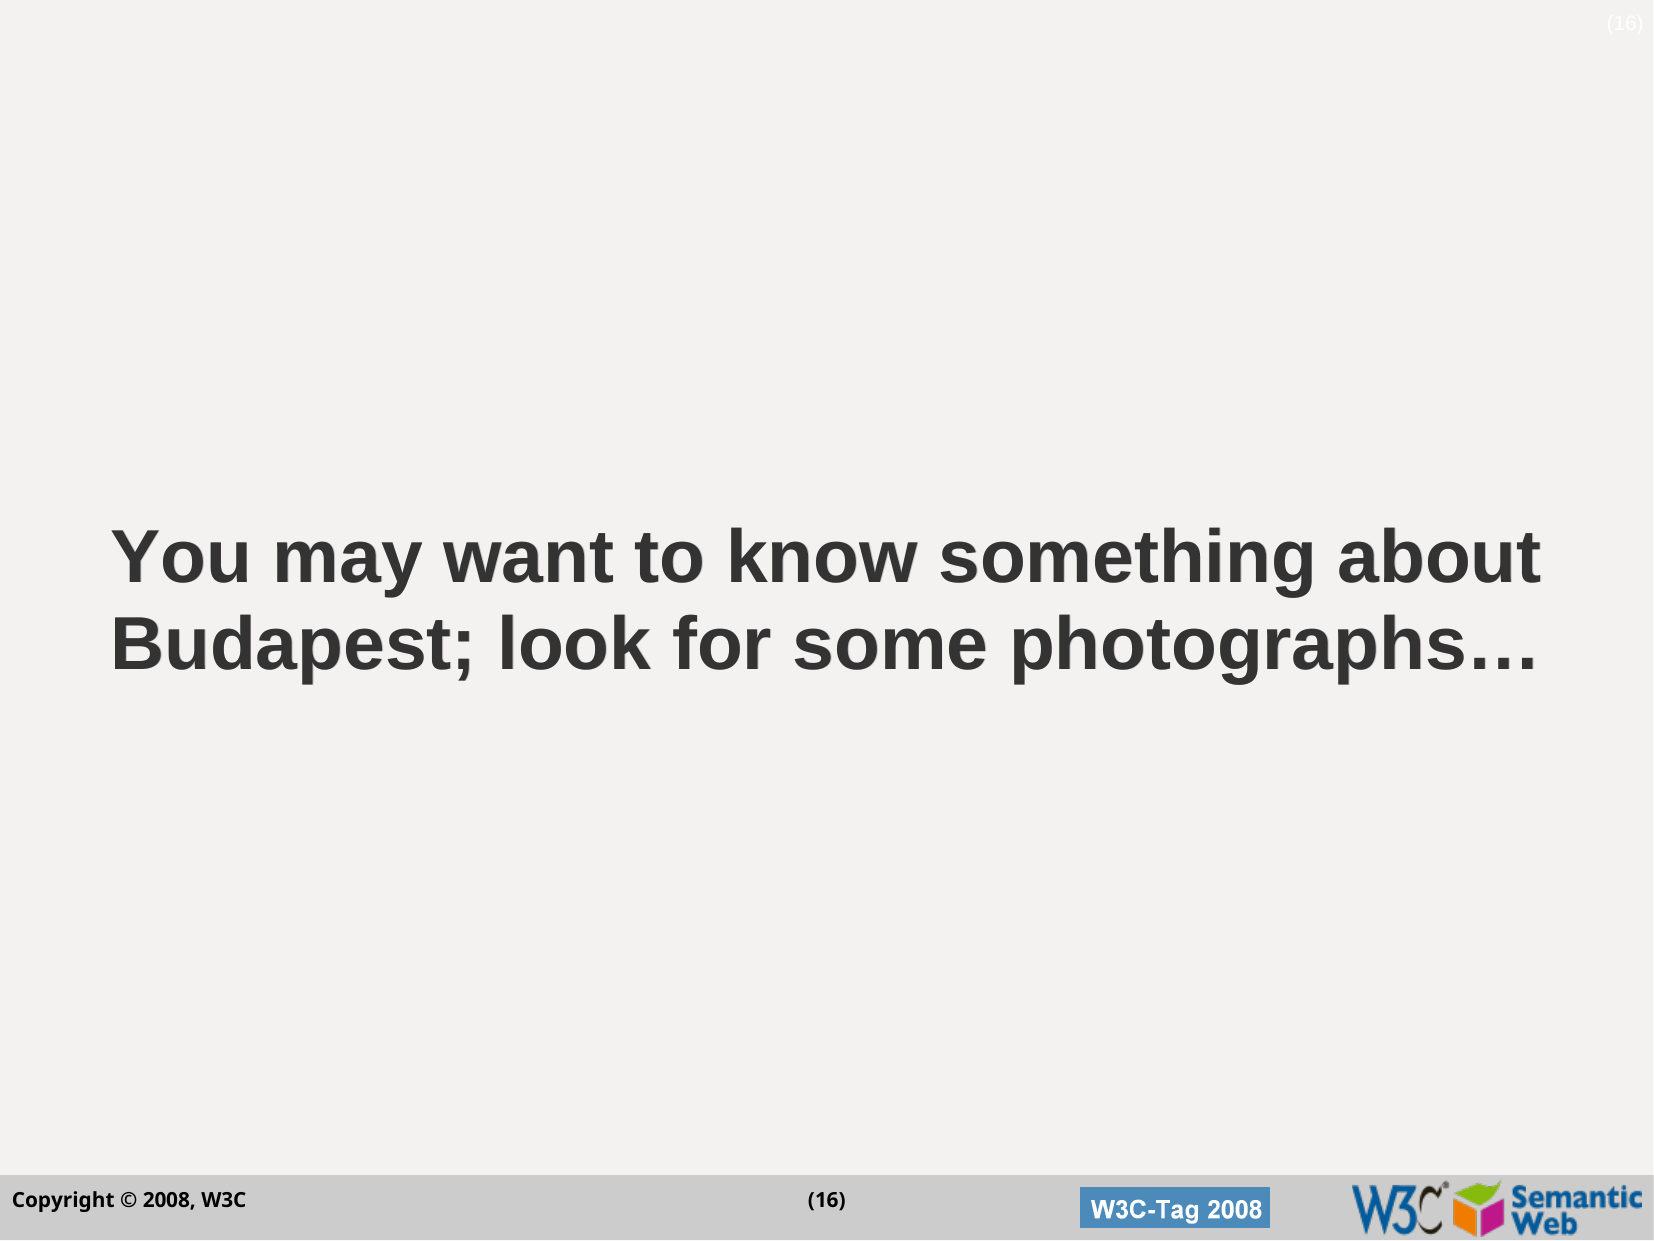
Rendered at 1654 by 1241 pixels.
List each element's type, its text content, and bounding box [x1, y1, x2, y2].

title You may want to know something about Budapest; look for some photographs… [59, 512, 1595, 684]
picture [1080, 1187, 1270, 1228]
picture [1352, 1178, 1642, 1237]
